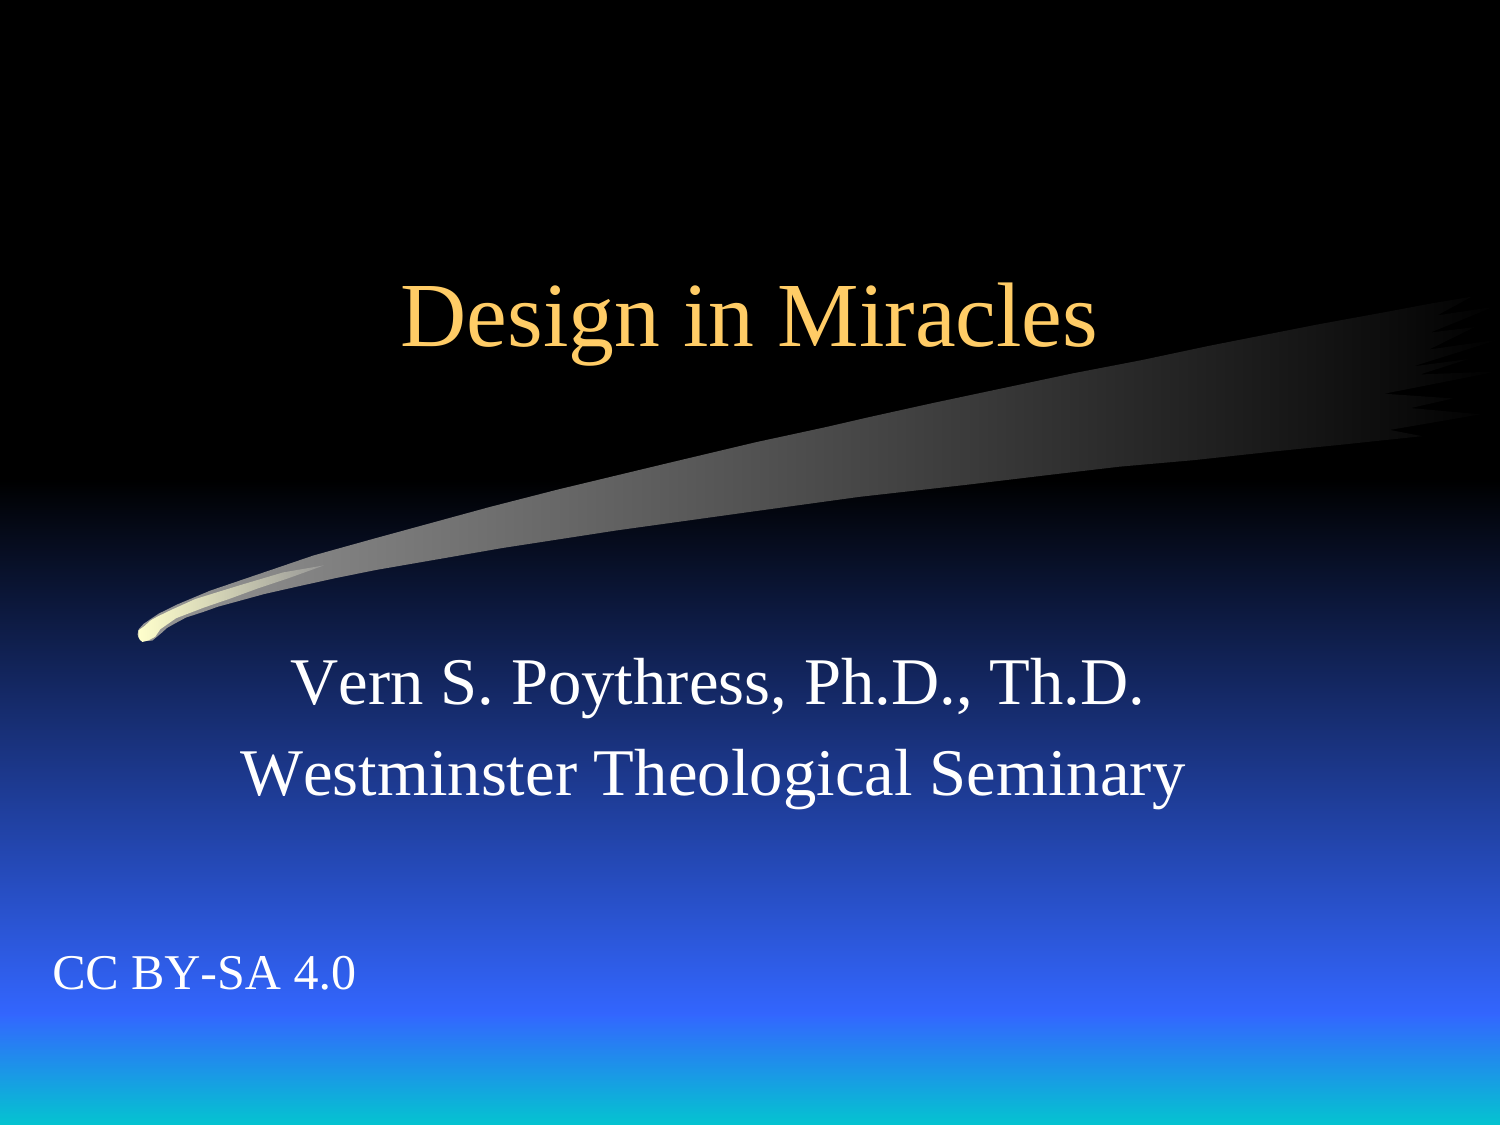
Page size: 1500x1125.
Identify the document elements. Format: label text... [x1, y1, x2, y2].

text_box CC BY-SA 4.0 [37, 937, 526, 1008]
subtitle Vern S. Poythress, Ph.D., Th.D. Westminster Theological Seminary [225, 637, 1276, 926]
title Design in Miracles [112, 185, 1388, 374]
